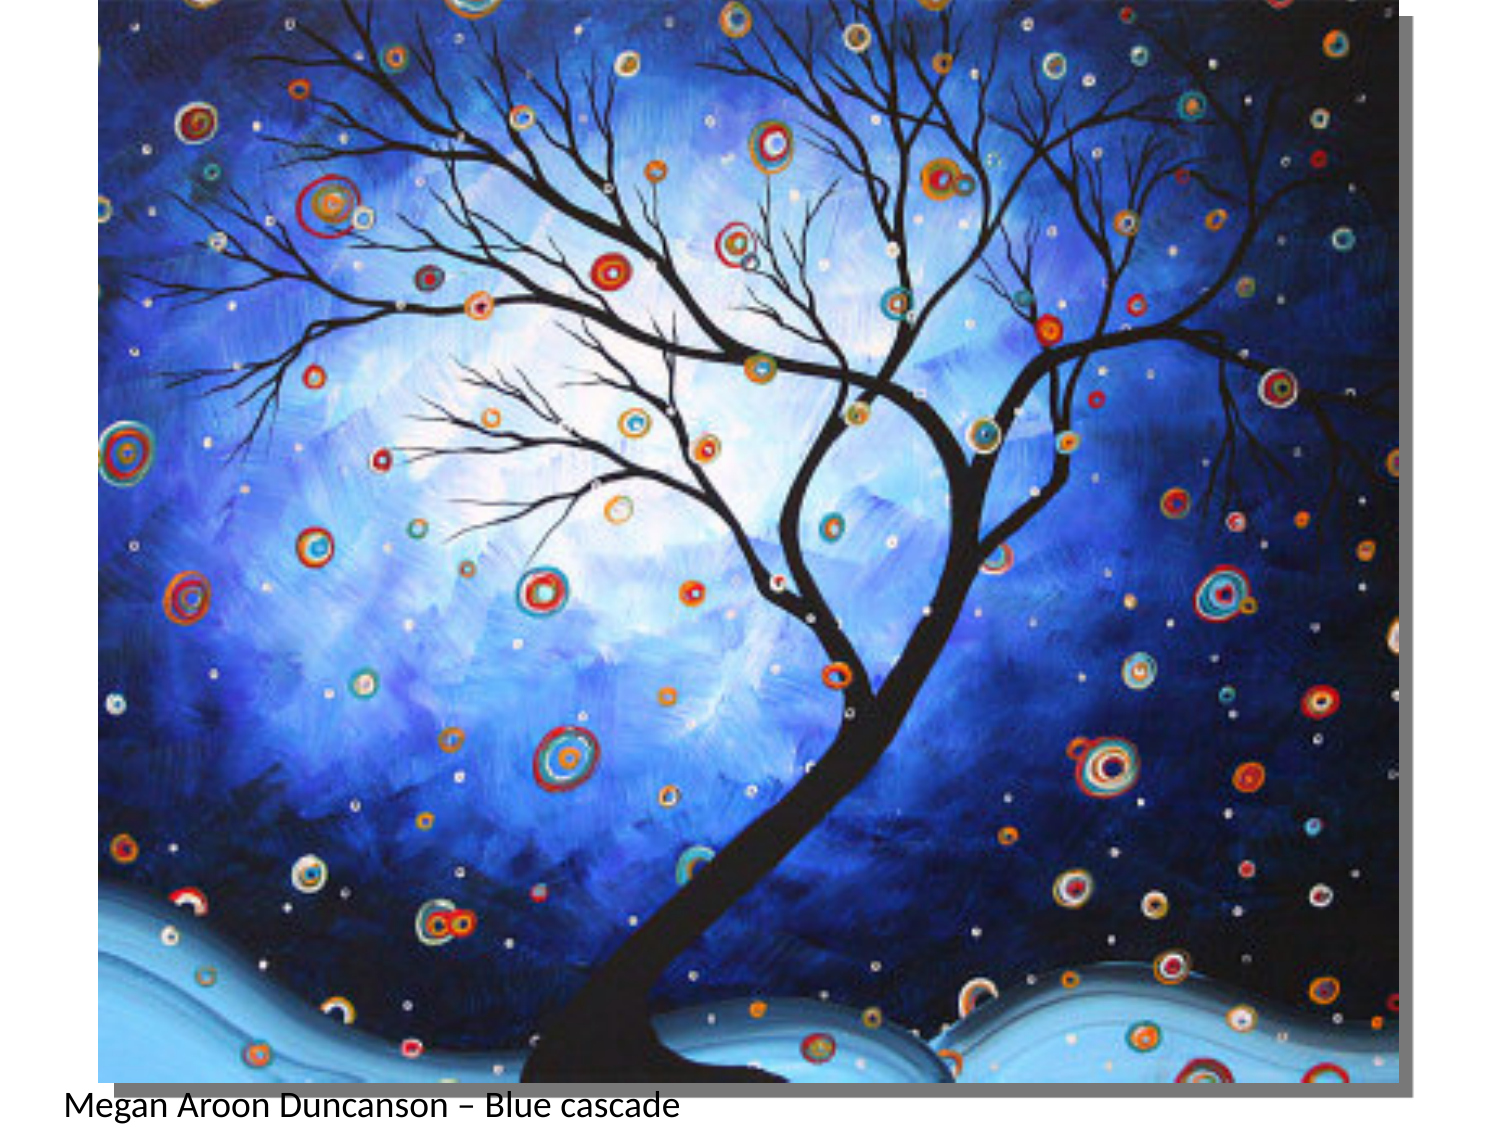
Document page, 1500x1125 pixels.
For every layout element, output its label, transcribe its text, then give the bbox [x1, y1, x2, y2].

text_box Megan Aroon Duncanson – Blue cascade [48, 1073, 696, 1125]
picture [98, 0, 1399, 1083]
